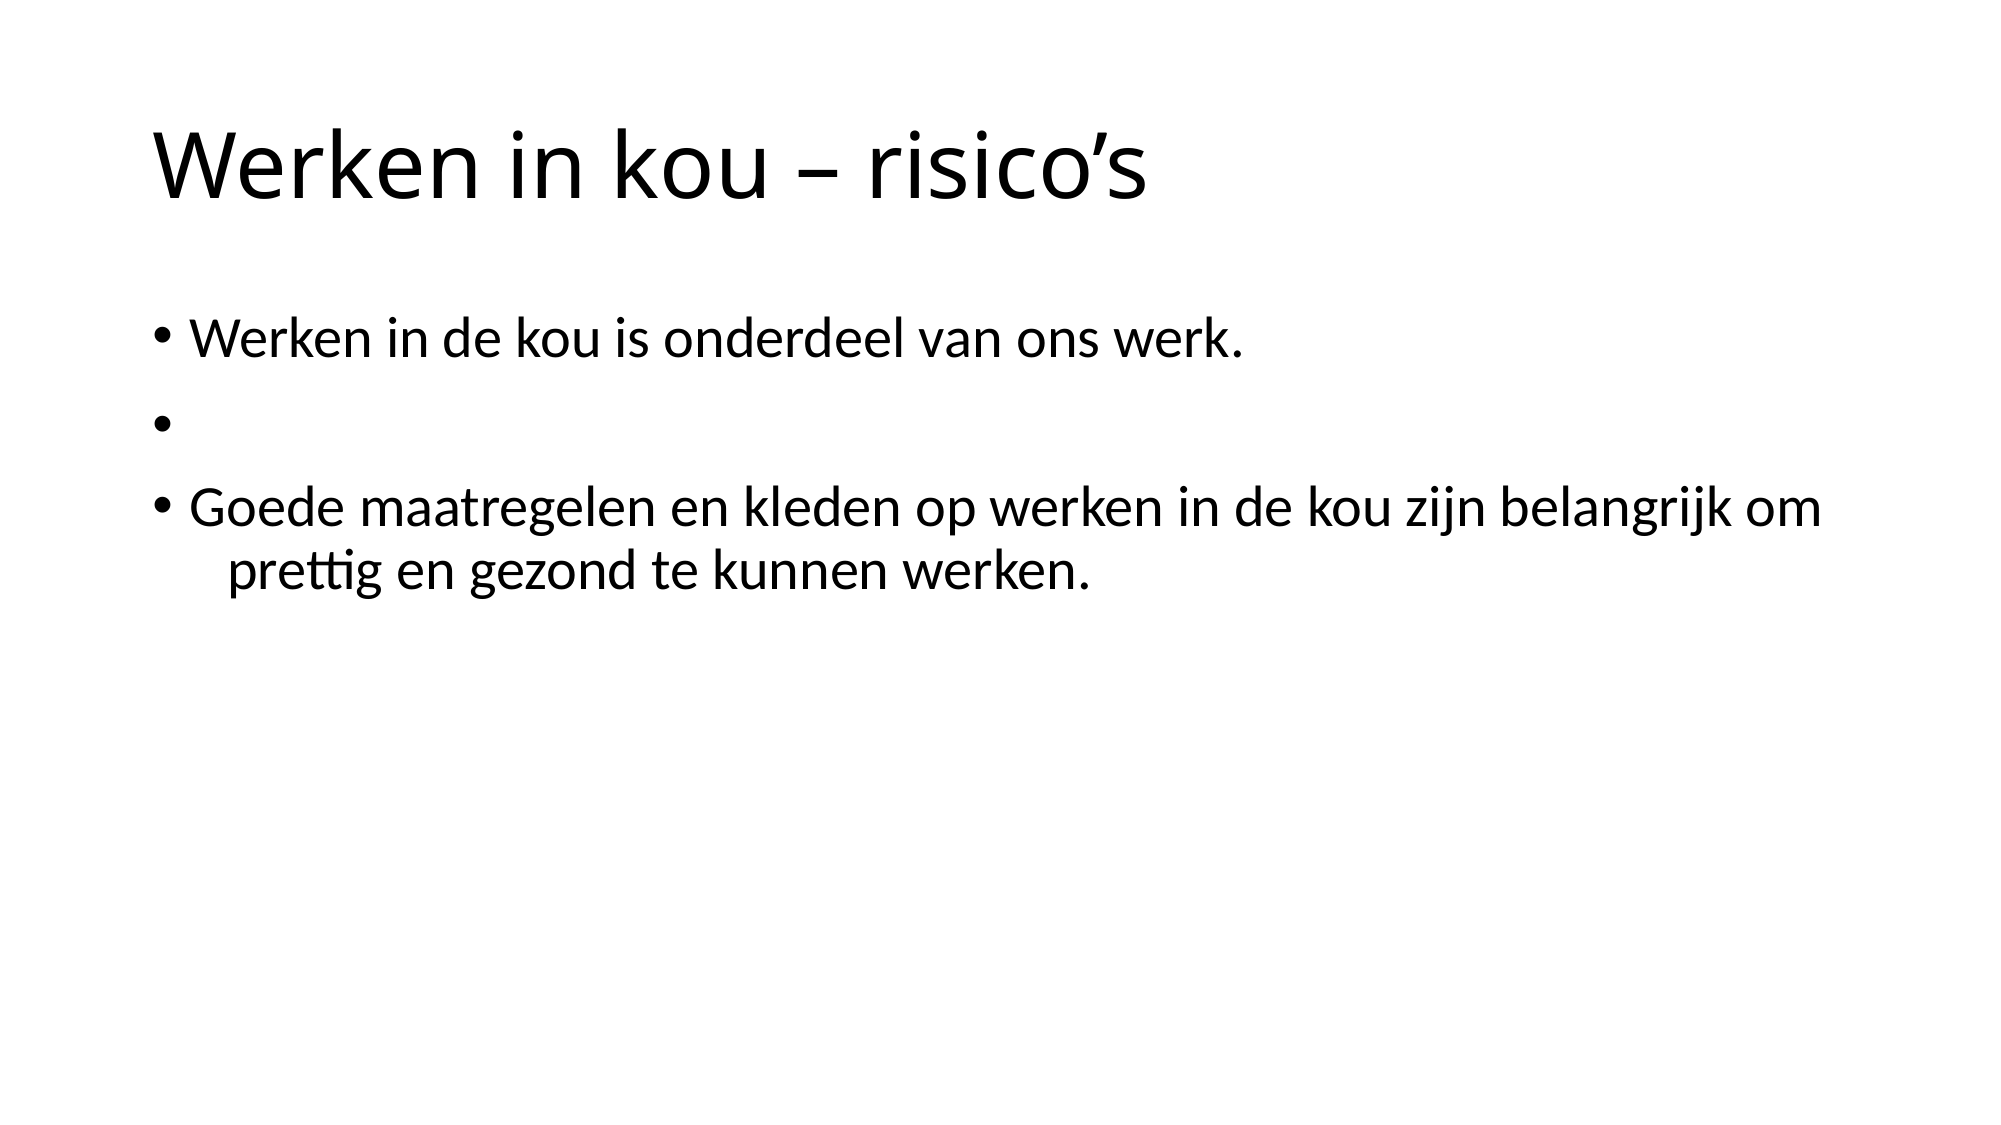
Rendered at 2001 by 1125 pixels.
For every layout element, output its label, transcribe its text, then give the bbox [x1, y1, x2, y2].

list Werken in de kou is onderdeel van ons werk. Goede maatregelen en kleden op werken in de kou zijn belangrijk om prettig en gezond te kunnen werken. [137, 299, 1863, 1014]
title Werken in kou – risico’s [137, 59, 1863, 278]
